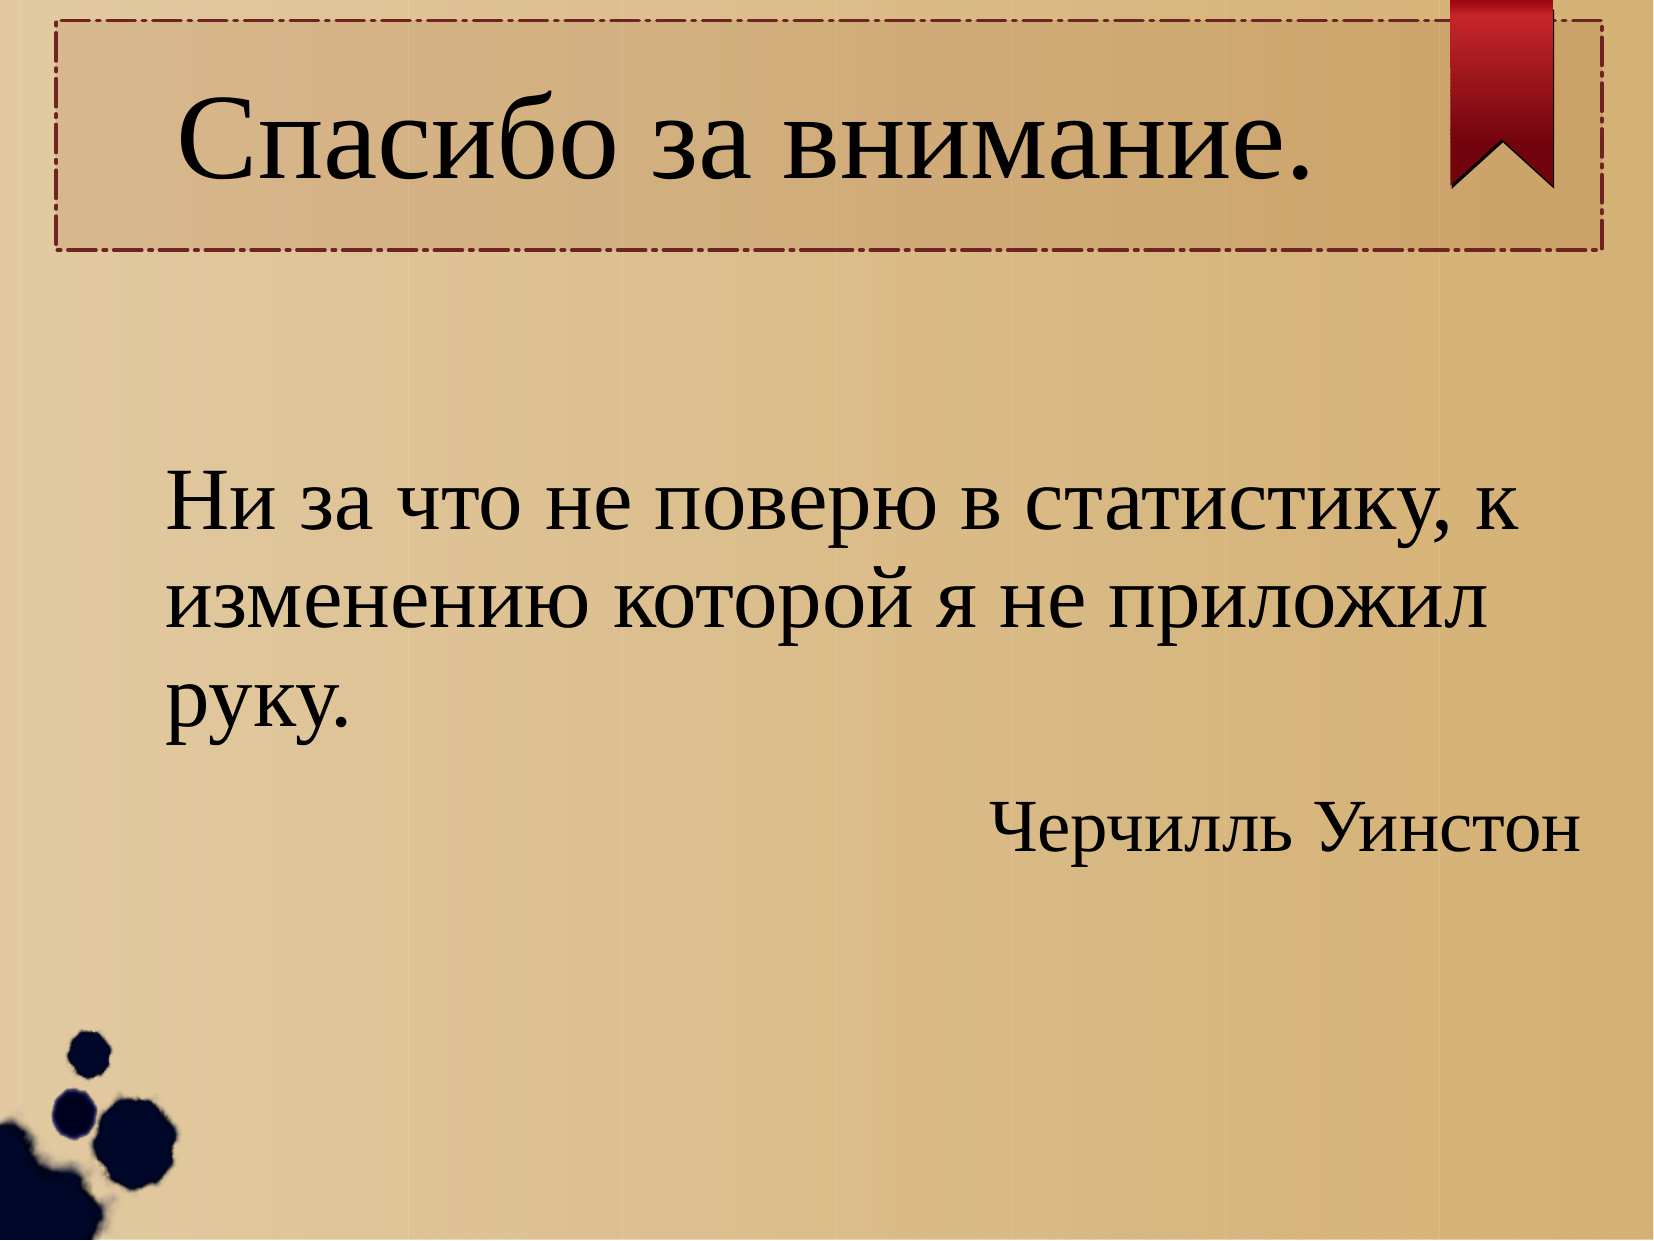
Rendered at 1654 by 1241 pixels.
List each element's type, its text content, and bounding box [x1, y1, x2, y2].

title Спасибо за внимание. [82, 47, 1412, 229]
list Ни за что не поверю в статистику, к изменению которой я не приложил руку. Черчилль Уинстон [94, 450, 1583, 1170]
